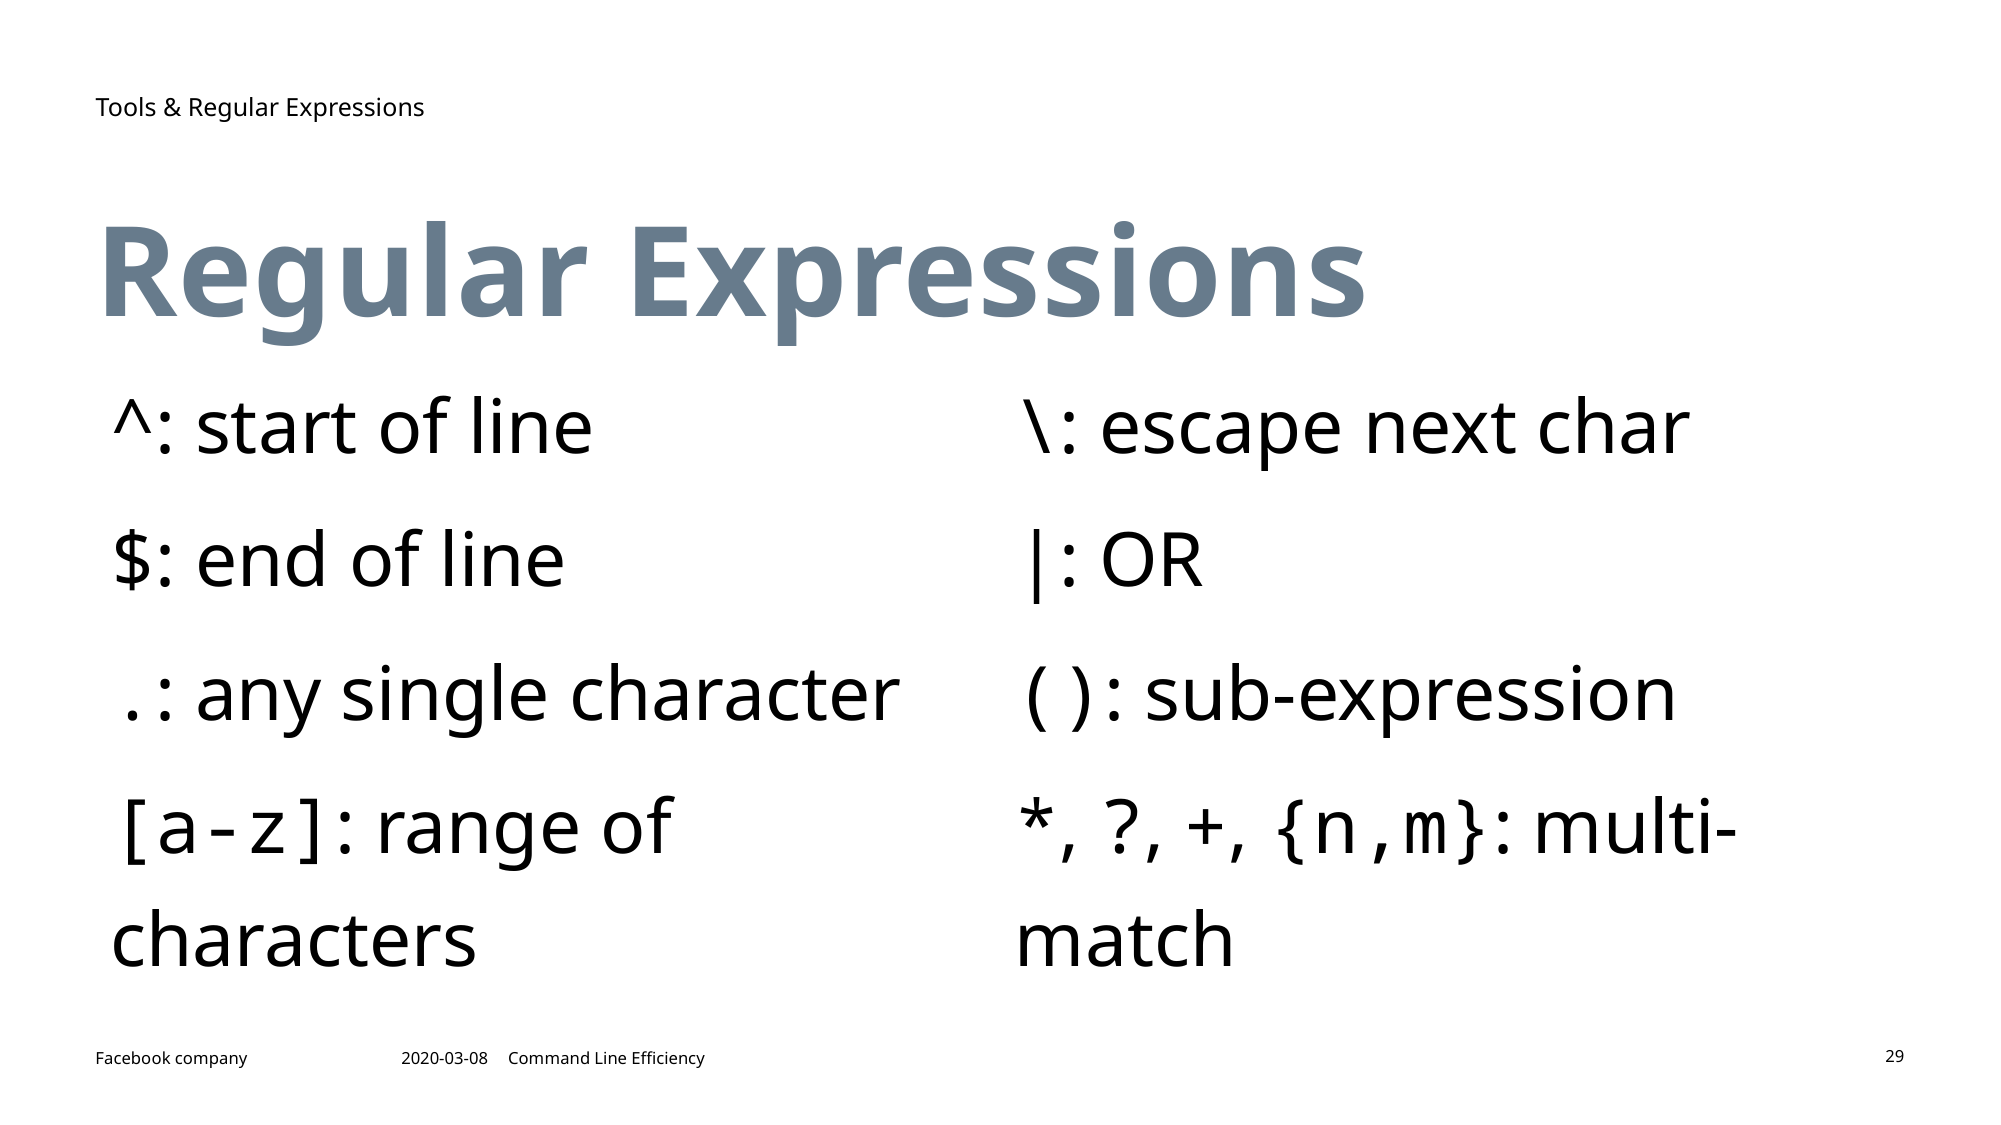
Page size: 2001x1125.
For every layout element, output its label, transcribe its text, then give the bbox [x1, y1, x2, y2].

footer Command Line Efficiency [508, 1047, 1294, 1068]
table_header ^: start of line $: end of line .: any single character [a-z]: range of characters [96, 355, 1000, 996]
title Regular Expressions [95, 176, 1905, 333]
slide_number 2020-03-08 [401, 1047, 508, 1068]
table_header \: escape next char |: OR (): sub-expression *, ?, +, {n,m}: multi-match [1000, 355, 1904, 996]
list Tools & Regular Expressions [95, 88, 988, 119]
slide_number <number> [1840, 1047, 1905, 1068]
